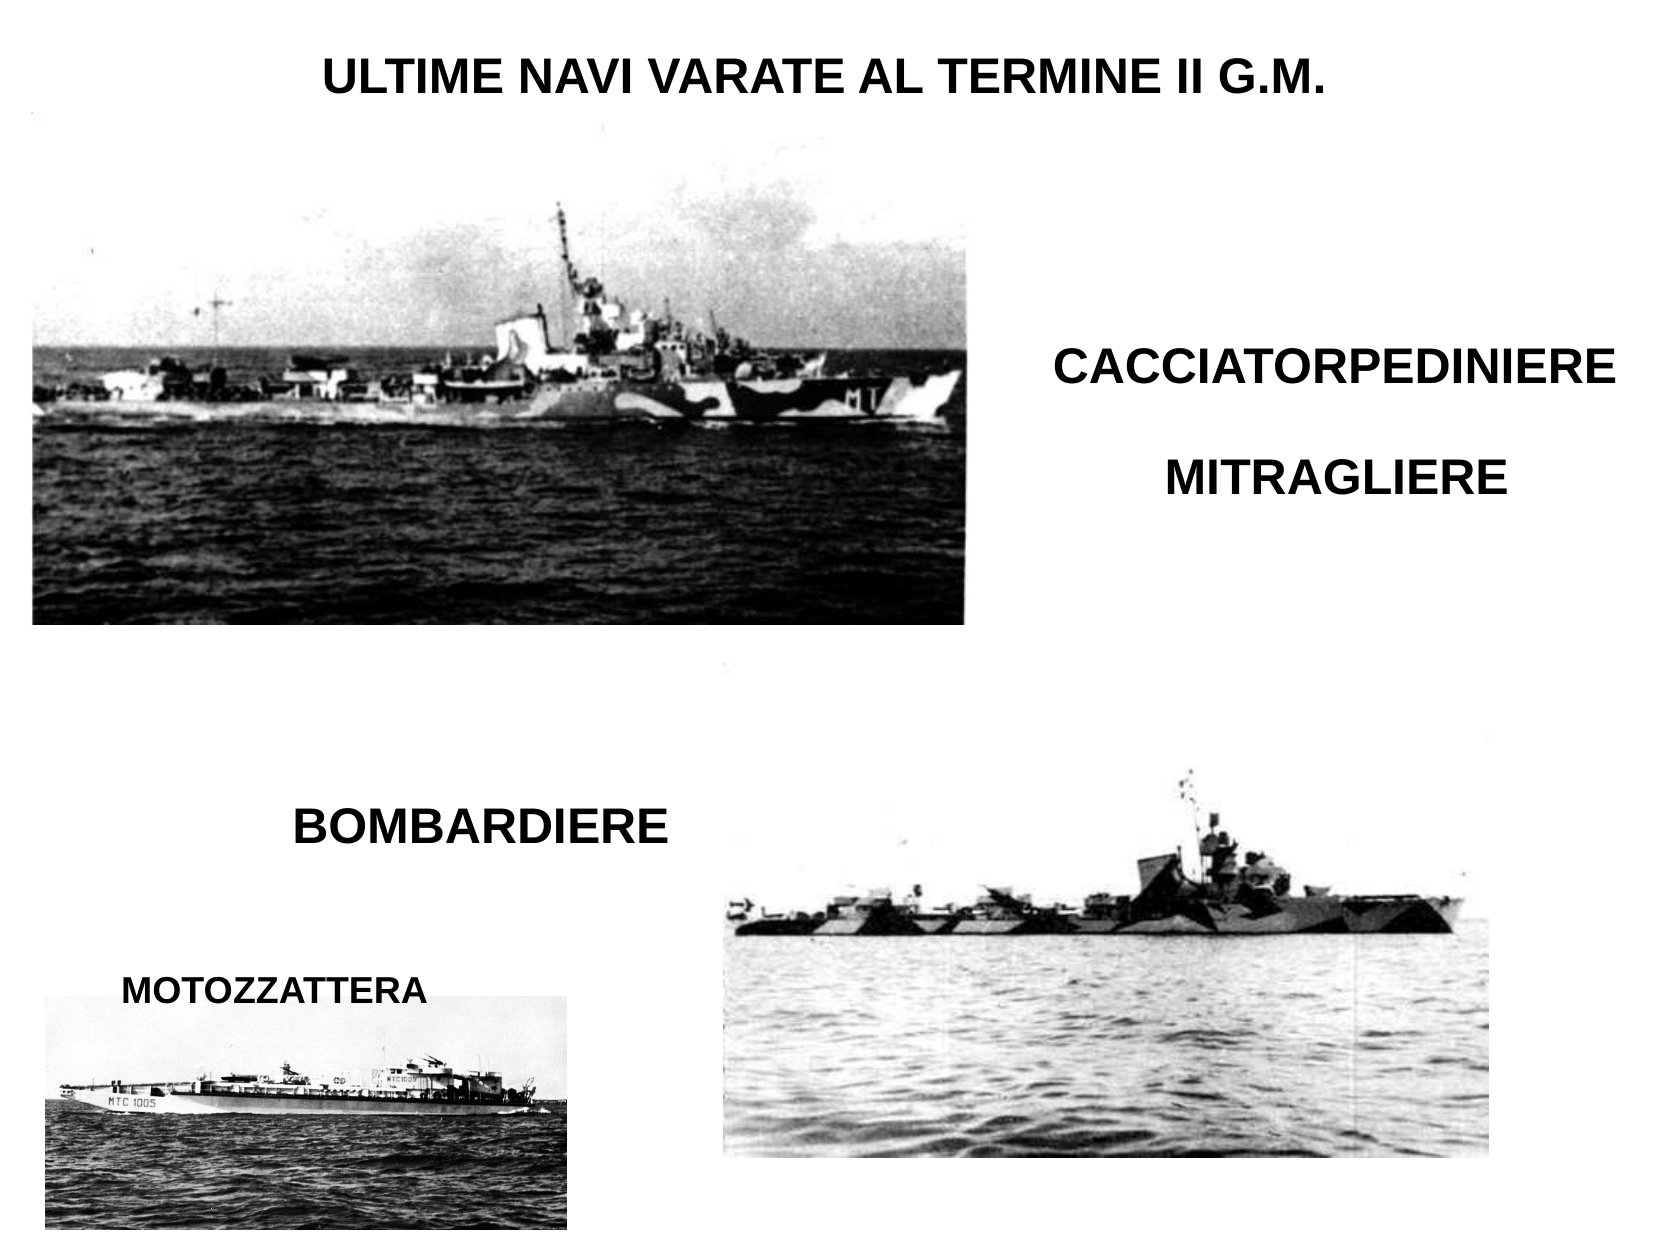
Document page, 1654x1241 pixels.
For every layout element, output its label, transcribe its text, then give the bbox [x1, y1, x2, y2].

text_box BOMBARDIERE [277, 791, 685, 862]
text_box MOTOZZATTERA [106, 962, 444, 1019]
text_box ULTIME NAVI VARATE AL TERMINE II G.M. [307, 41, 1342, 112]
picture [45, 996, 567, 1230]
picture [31, 112, 969, 625]
text_box CACCIATORPEDINIERE MITRAGLIERE [1027, 330, 1646, 513]
picture [723, 663, 1489, 1158]
